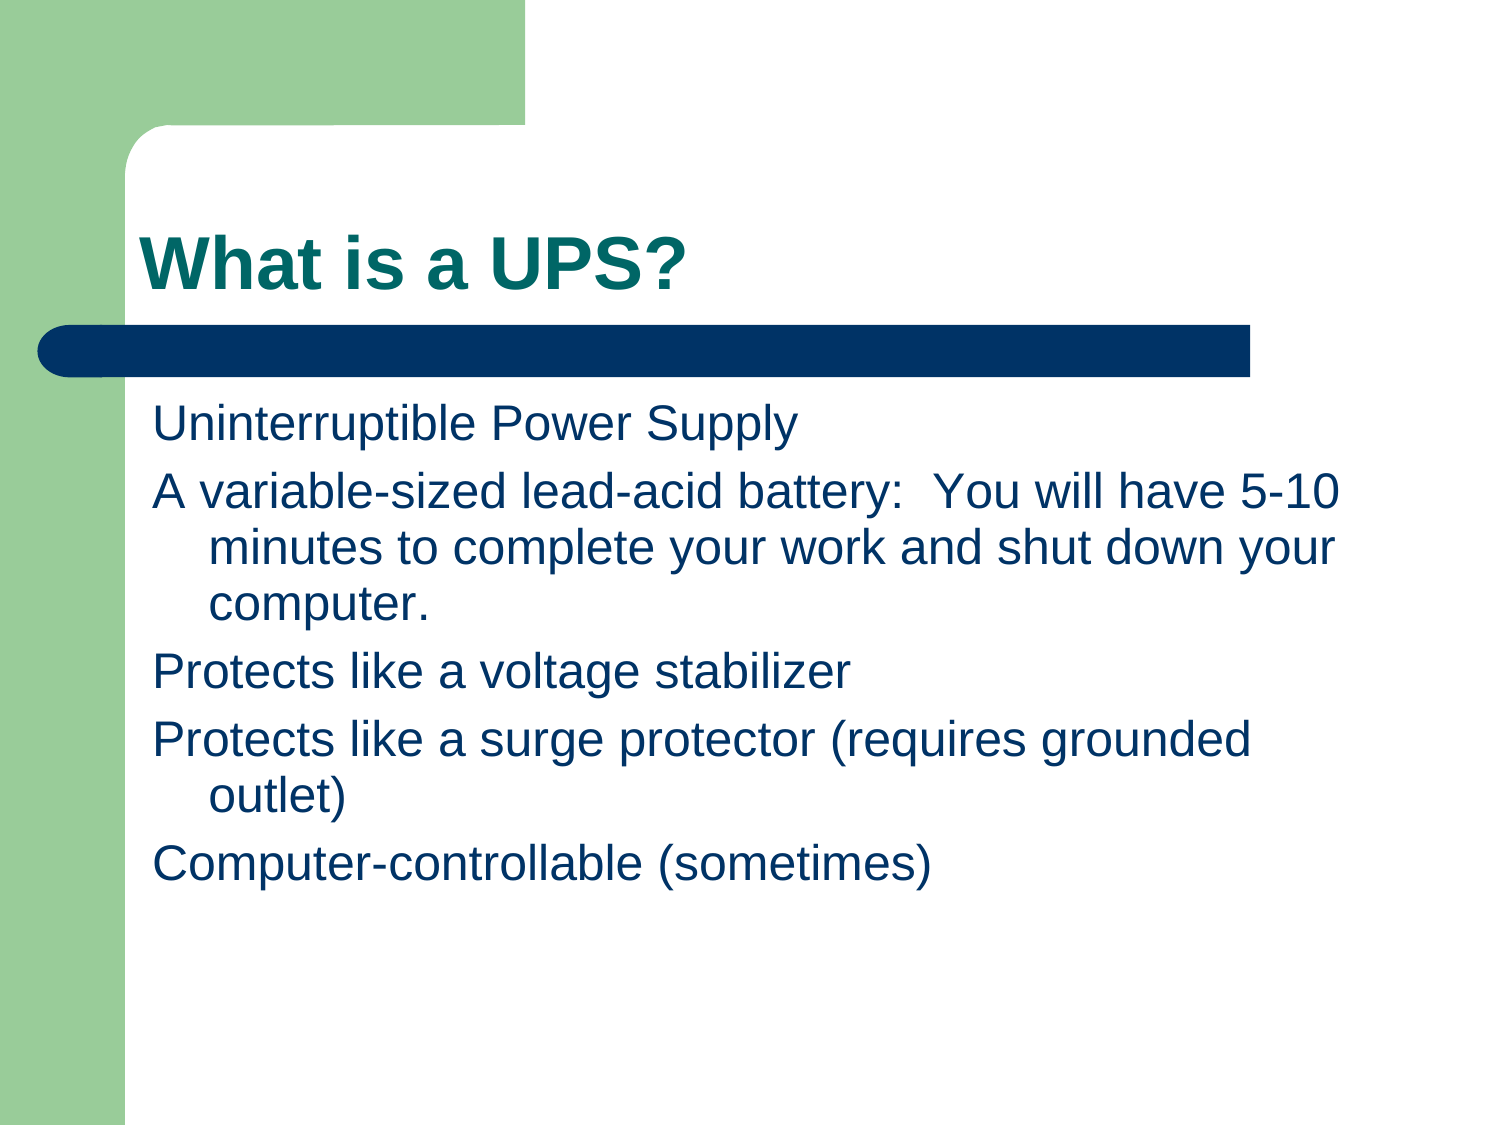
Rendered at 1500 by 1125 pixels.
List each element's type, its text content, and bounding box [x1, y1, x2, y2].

title What is a UPS? [124, 124, 1425, 313]
list Uninterruptible Power Supply A variable-sized lead-acid battery: You will have 5-10 minutes to complete your work and shut down your computer. Protects like a voltage stabilizer Protects like a surge protector (requires grounded outlet) Computer-controllable (sometimes) [137, 387, 1400, 1006]
